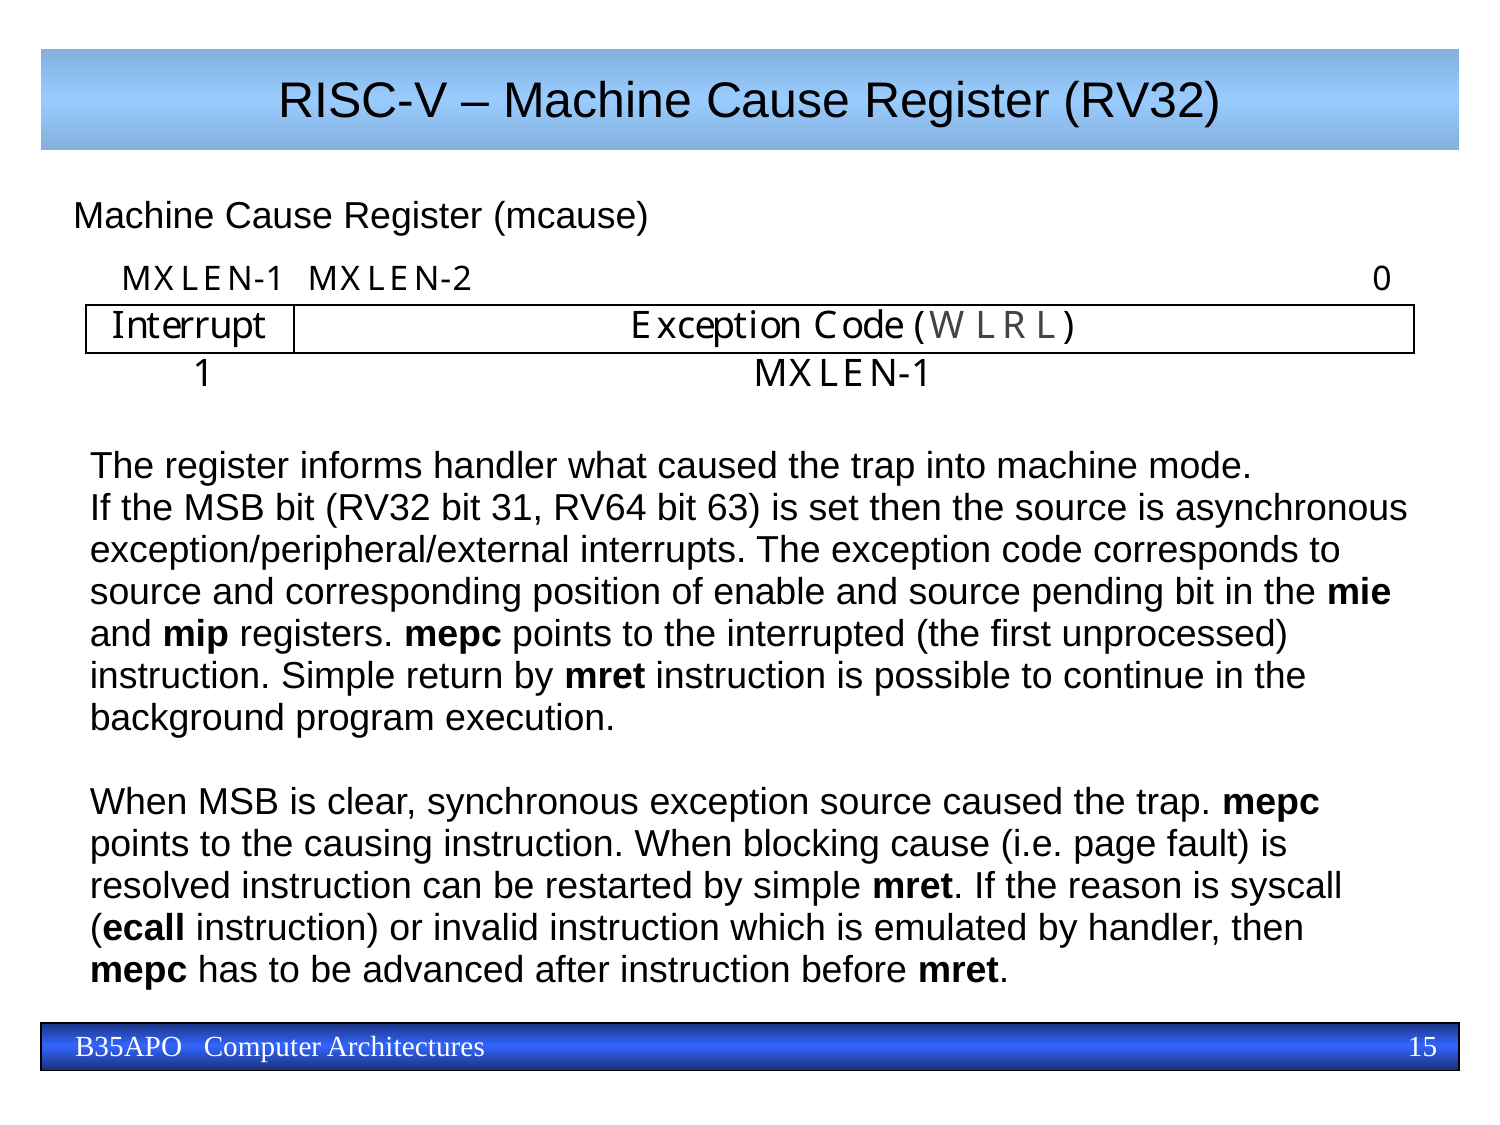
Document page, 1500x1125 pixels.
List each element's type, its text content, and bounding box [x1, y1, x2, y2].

title RISC-V – Machine Cause Register (RV32) [41, 49, 1459, 150]
text_box Machine Cause Register (mcause) [58, 187, 665, 245]
text_box The register informs handler what caused the trap into machine mode. If the MSB bit (RV32 bit 31, RV64 bit 63) is set then the source is asynchronous exception/peripheral/external interrupts. The exception code corresponds to source and corresponding position of enable and source pending bit in the mie and mip registers. mepc points to the interrupted (the first unprocessed) instruction. Simple return by mret instruction is possible to continue in the background program execution. When MSB is clear, synchronous exception source caused the trap. mepc points to the causing instruction. When blocking cause (i.e. page fault) is resolved instruction can be restarted by simple mret. If the reason is syscall (ecall instruction) or invalid instruction which is emulated by handler, then mepc has to be advanced after instruction before mret. [75, 437, 1426, 999]
picture [71, 252, 1429, 400]
